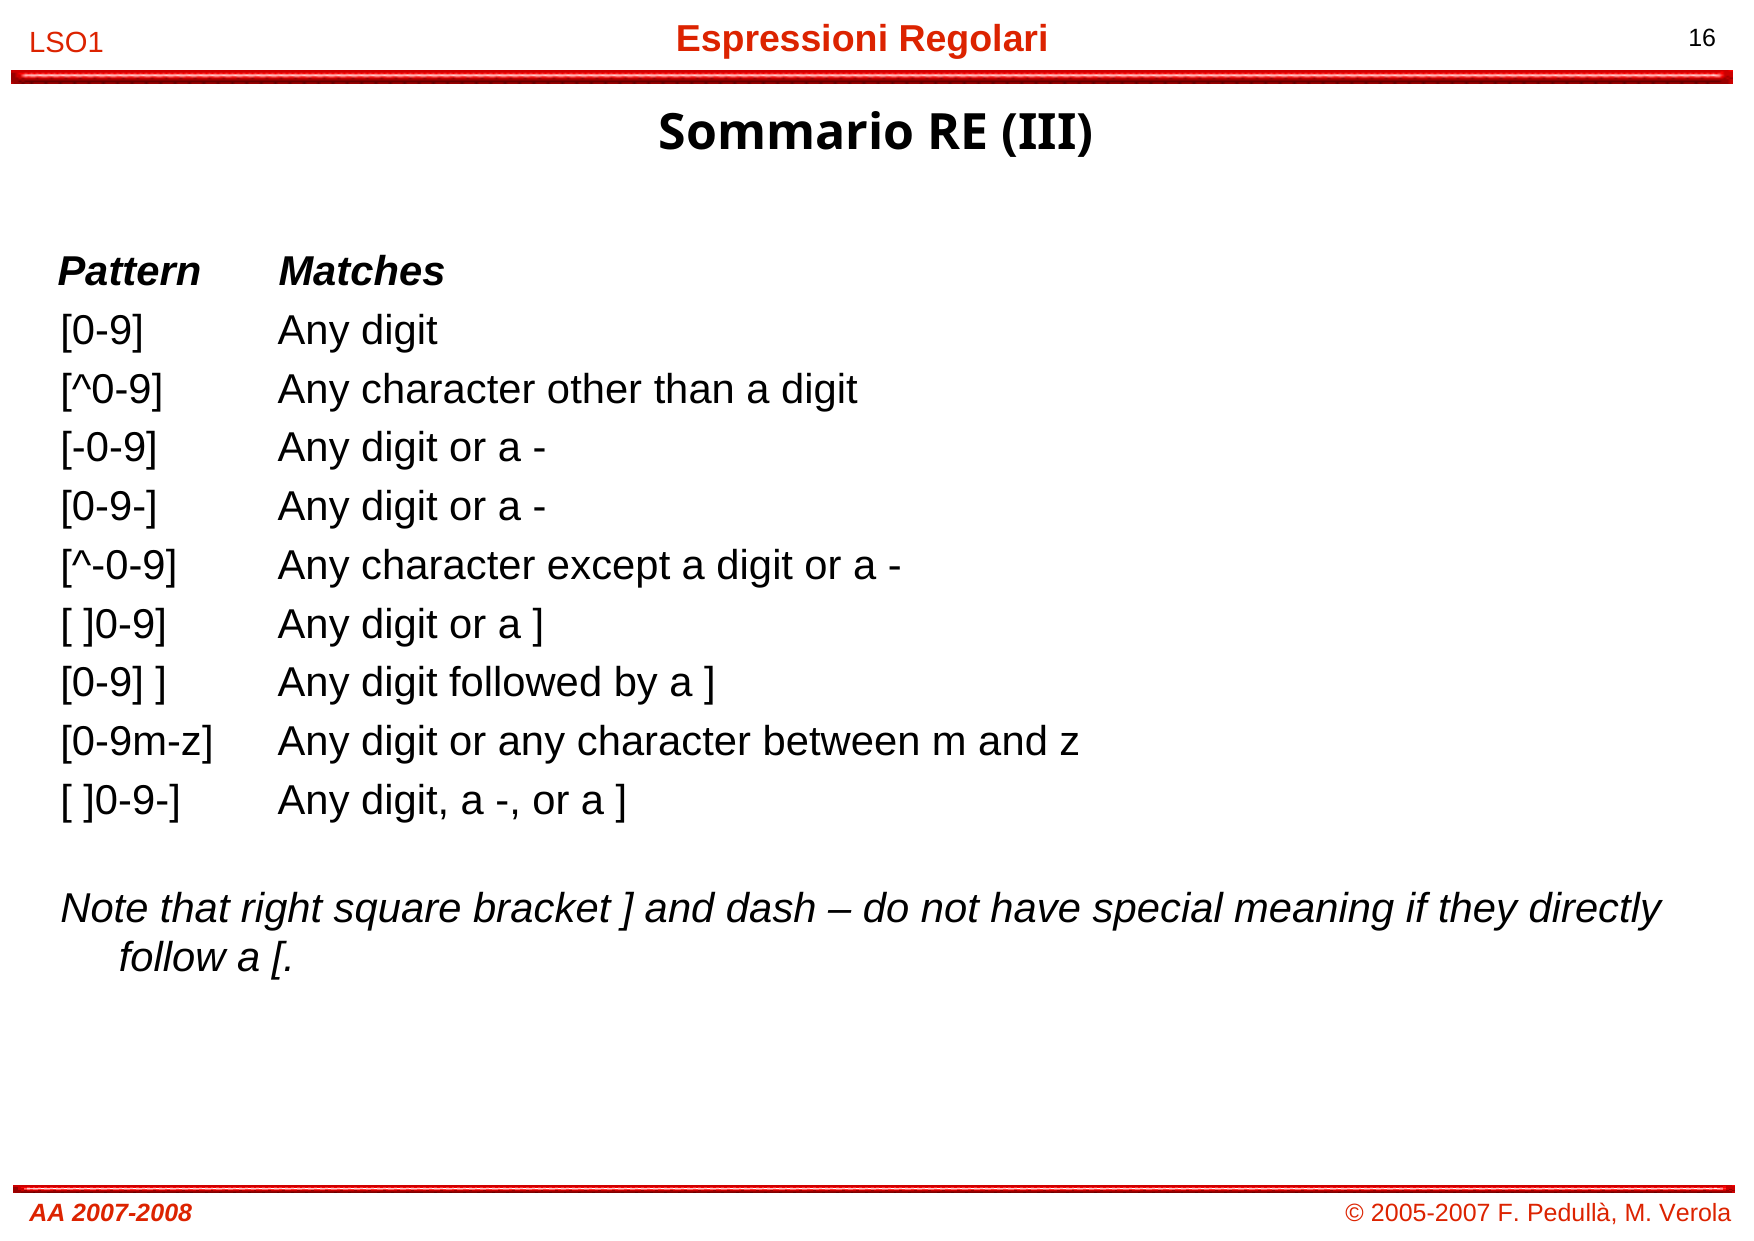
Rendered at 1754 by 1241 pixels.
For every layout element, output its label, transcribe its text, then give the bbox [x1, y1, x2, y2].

list Pattern Matches [0-9] Any digit [^0-9] Any character other than a digit [-0-9] Any digit or a - [0-9-] Any digit or a - [^-0-9] Any character except a digit or a - [ ]0-9] Any digit or a ] [0-9] ] Any digit followed by a ] [0-9m-z] Any digit or any character between m and z [ ]0-9-] Any digit, a -, or a ] Note that right square bracket ] and dash – do not have special meaning if they directly follow a [. [42, 231, 1680, 1088]
title Sommario RE (III) [611, 84, 1142, 180]
picture [13, 1185, 1735, 1193]
picture [11, 70, 1733, 84]
